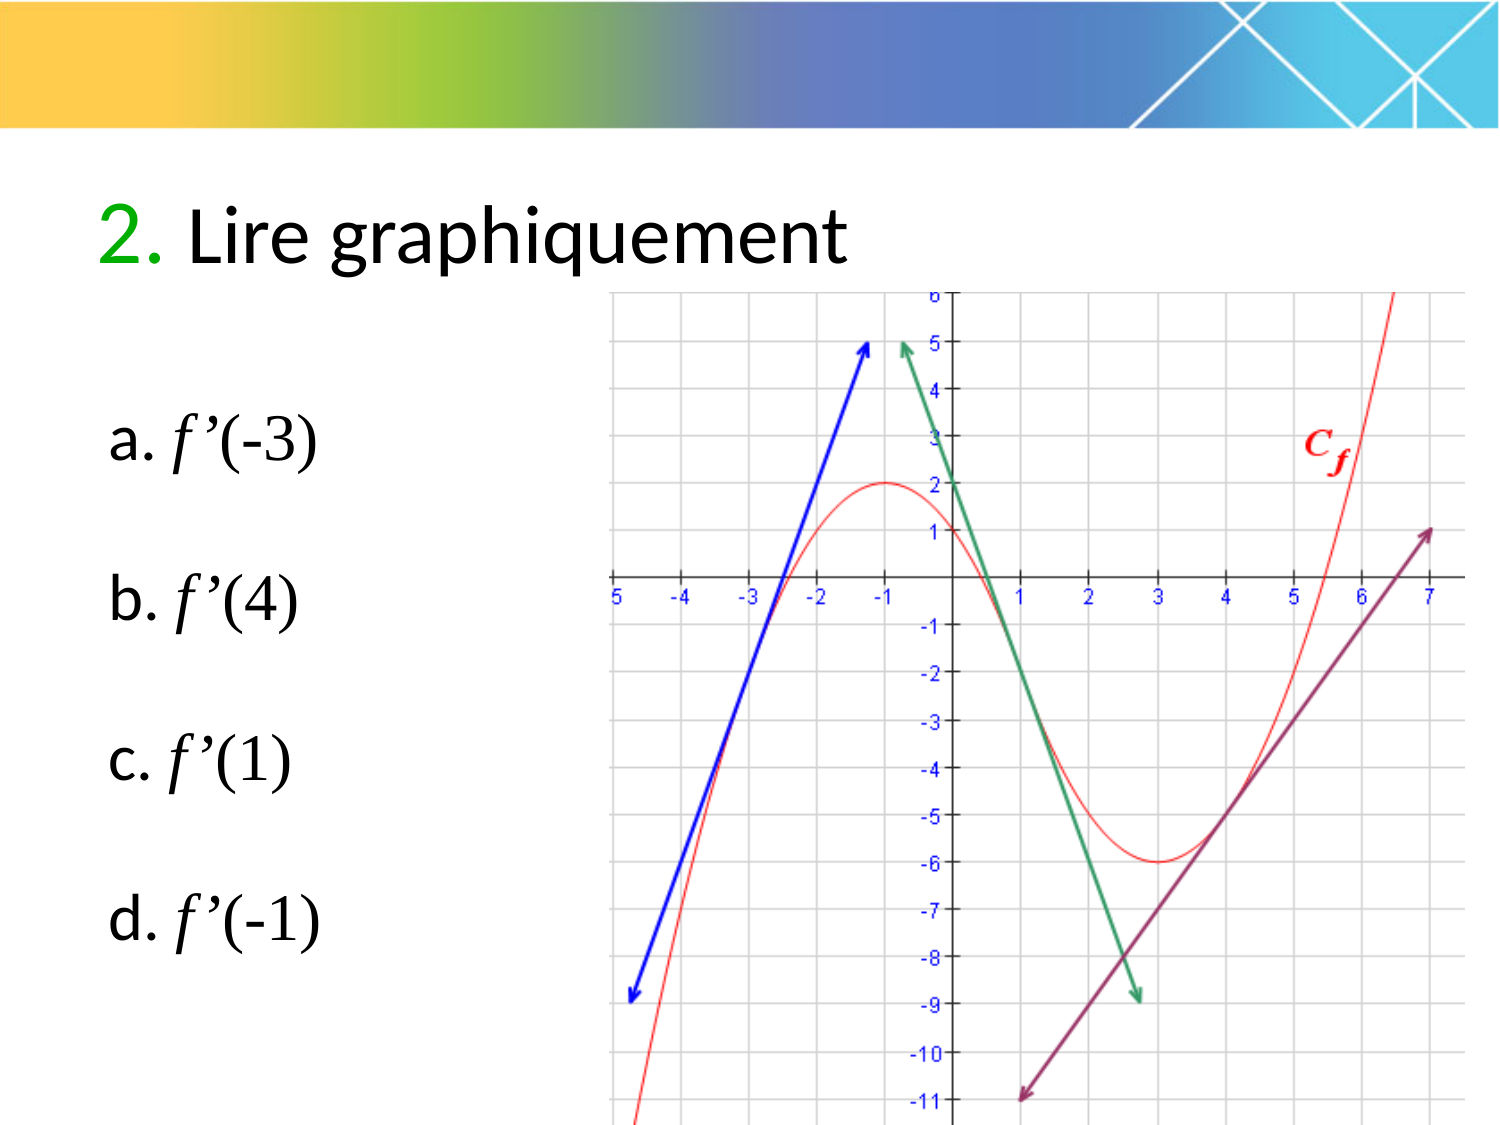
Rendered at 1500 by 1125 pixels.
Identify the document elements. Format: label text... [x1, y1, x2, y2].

picture [609, 292, 1465, 1125]
picture [0, 0, 1500, 130]
title 2. Lire graphiquement [82, 164, 1500, 305]
text_box a. f’(-3) b. f’(4) c. f’(1) d. f’(-1) [93, 386, 609, 1042]
